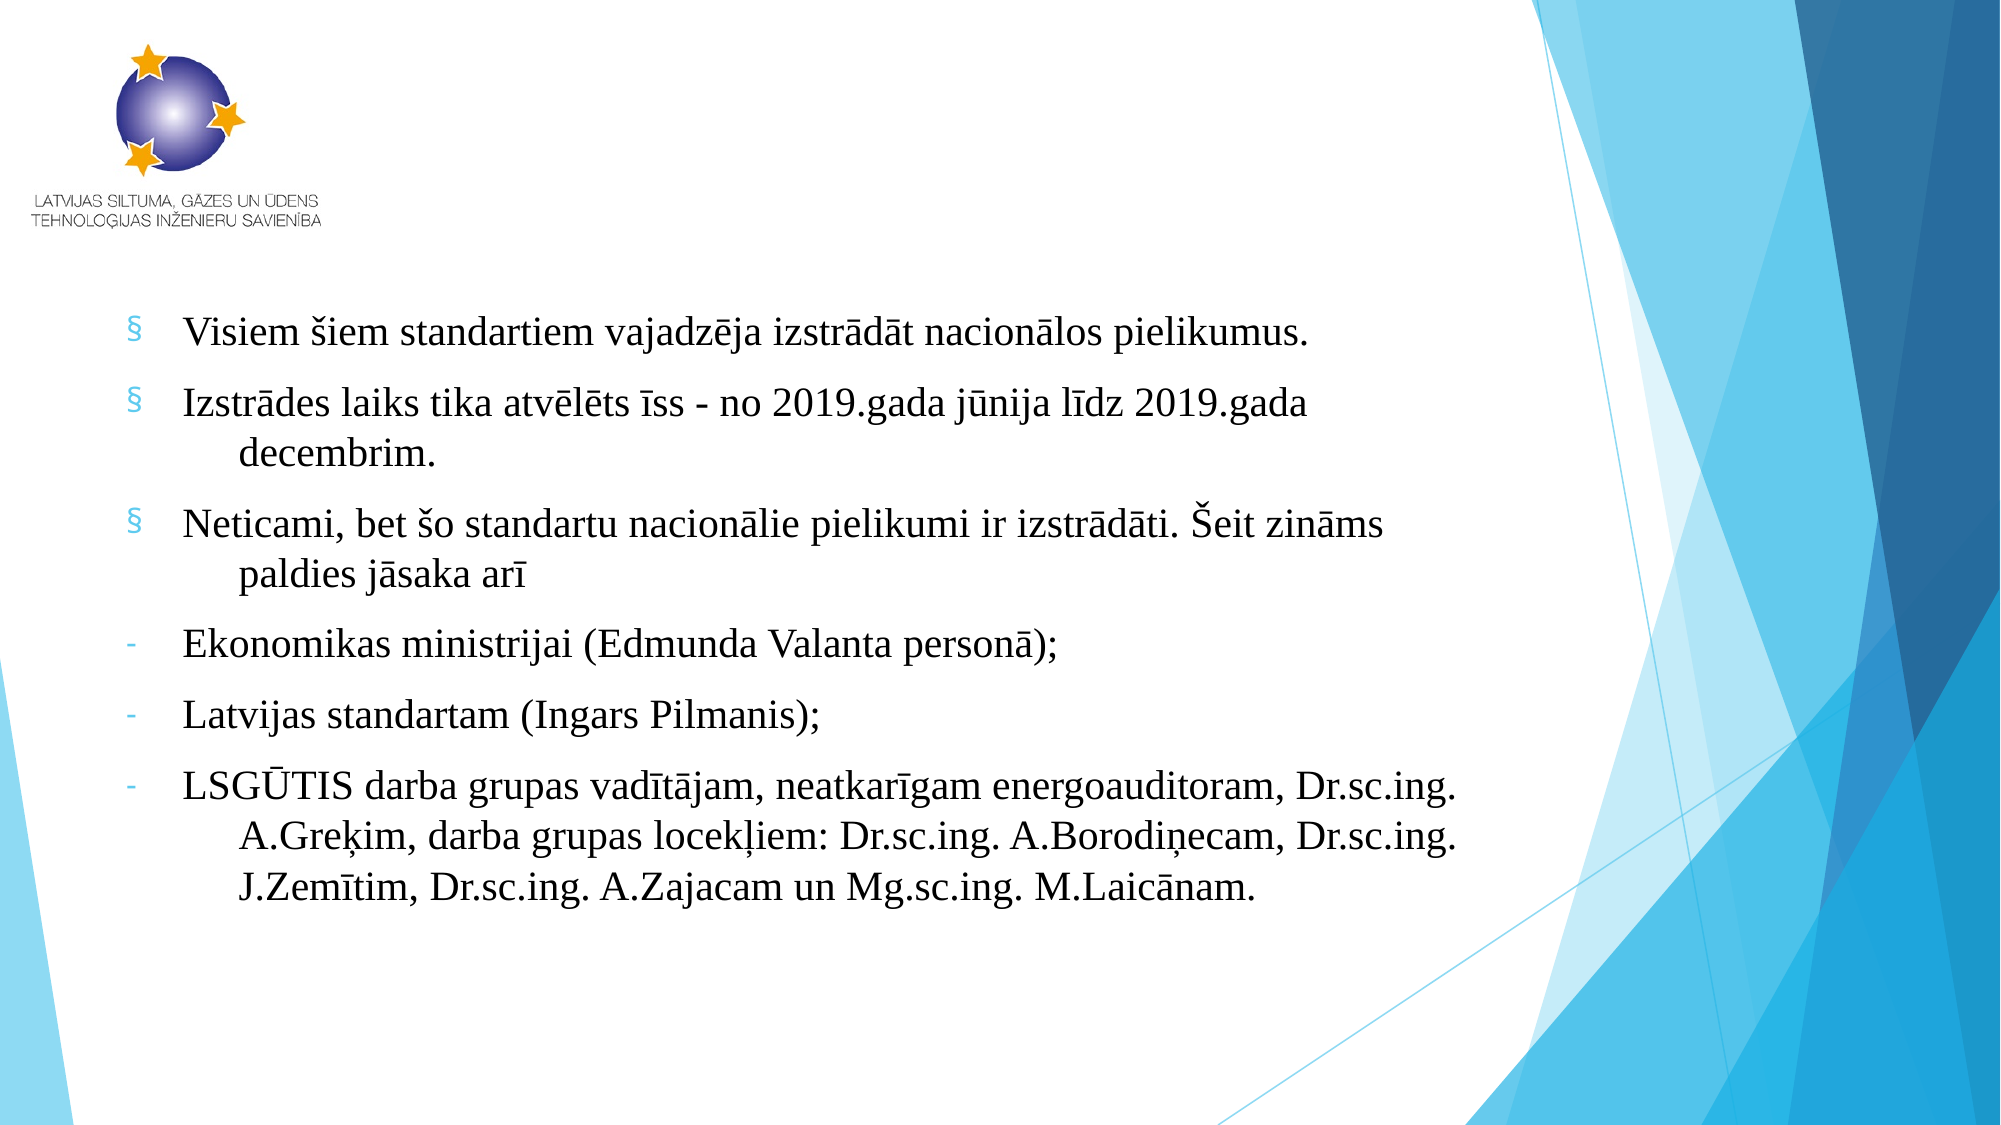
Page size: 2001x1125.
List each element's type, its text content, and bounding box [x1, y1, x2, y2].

picture [31, 39, 321, 229]
list Visiem šiem standartiem vajadzēja izstrādāt nacionālos pielikumus. Izstrādes laiks tika atvēlēts īss - no 2019.gada jūnija līdz 2019.gada decembrim. Neticami, bet šo standartu nacionālie pielikumi ir izstrādāti. Šeit zināms paldies jāsaka arī Ekonomikas ministrijai (Edmunda Valanta personā); Latvijas standartam (Ingars Pilmanis); LSGŪTIS darba grupas vadītājam, neatkarīgam energoauditoram, Dr.sc.ing. A.Greķim, darba grupas locekļiem: Dr.sc.ing. A.Borodiņecam, Dr.sc.ing. J.Zemītim, Dr.sc.ing. A.Zajacam un Mg.sc.ing. M.Laicānam. [111, 295, 1522, 992]
